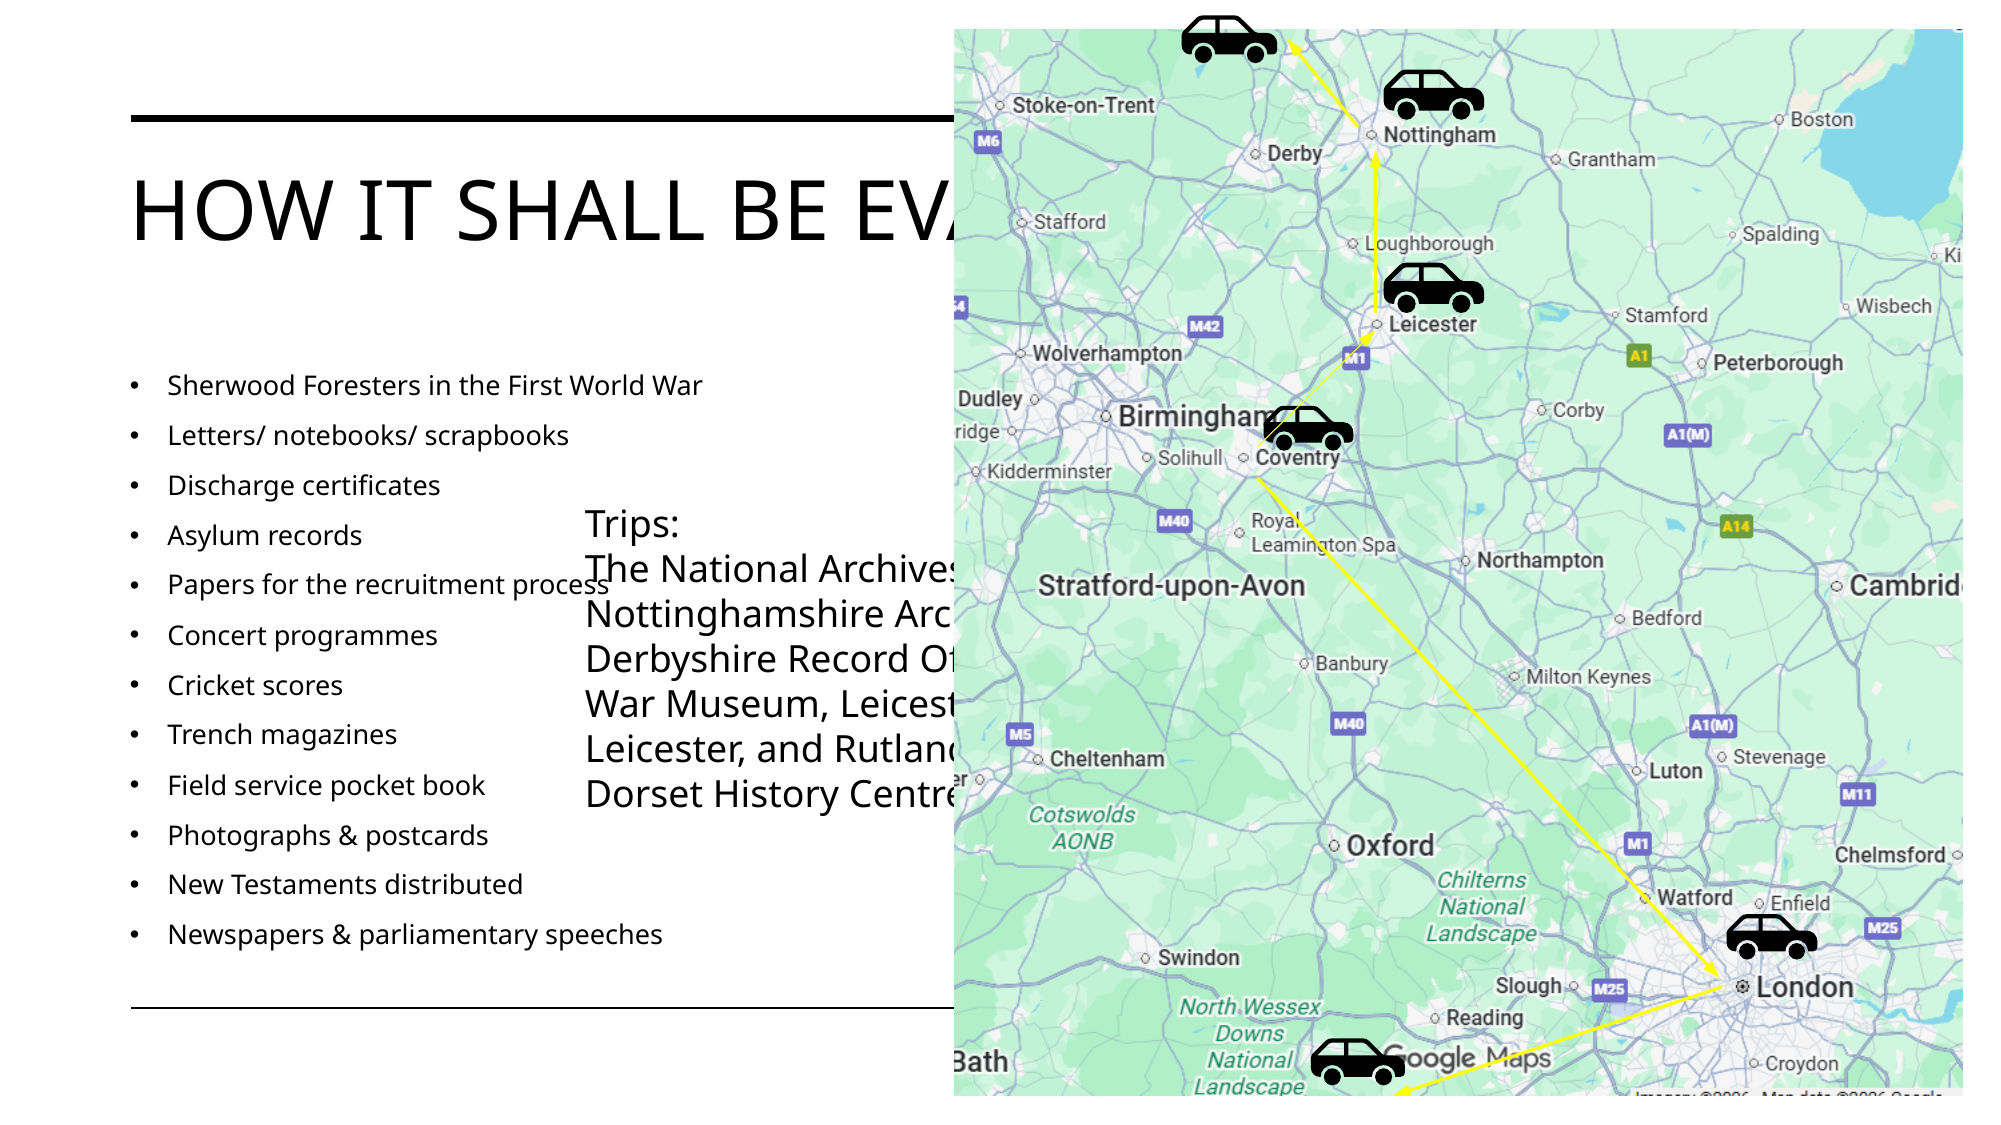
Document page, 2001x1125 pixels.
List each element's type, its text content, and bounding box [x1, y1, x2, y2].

text_box Trips: The National Archives, Nottinghamshire Archives, Derbyshire Record Office, Imperial War Museum, Leicestershire, Leicester, and Rutland Record Office, Dorset History Centre [569, 492, 954, 780]
title How it shall be evaluated [114, 149, 954, 364]
list Sherwood Foresters in the First World War Letters/ notebooks/ scrapbooks Discharge certificates Asylum records Papers for the recruitment process Concert programmes Cricket scores Trench magazines Field service pocket book Photographs & postcards New Testaments distributed Newspapers & parliamentary speeches [114, 364, 954, 979]
picture [954, 0, 1963, 1114]
